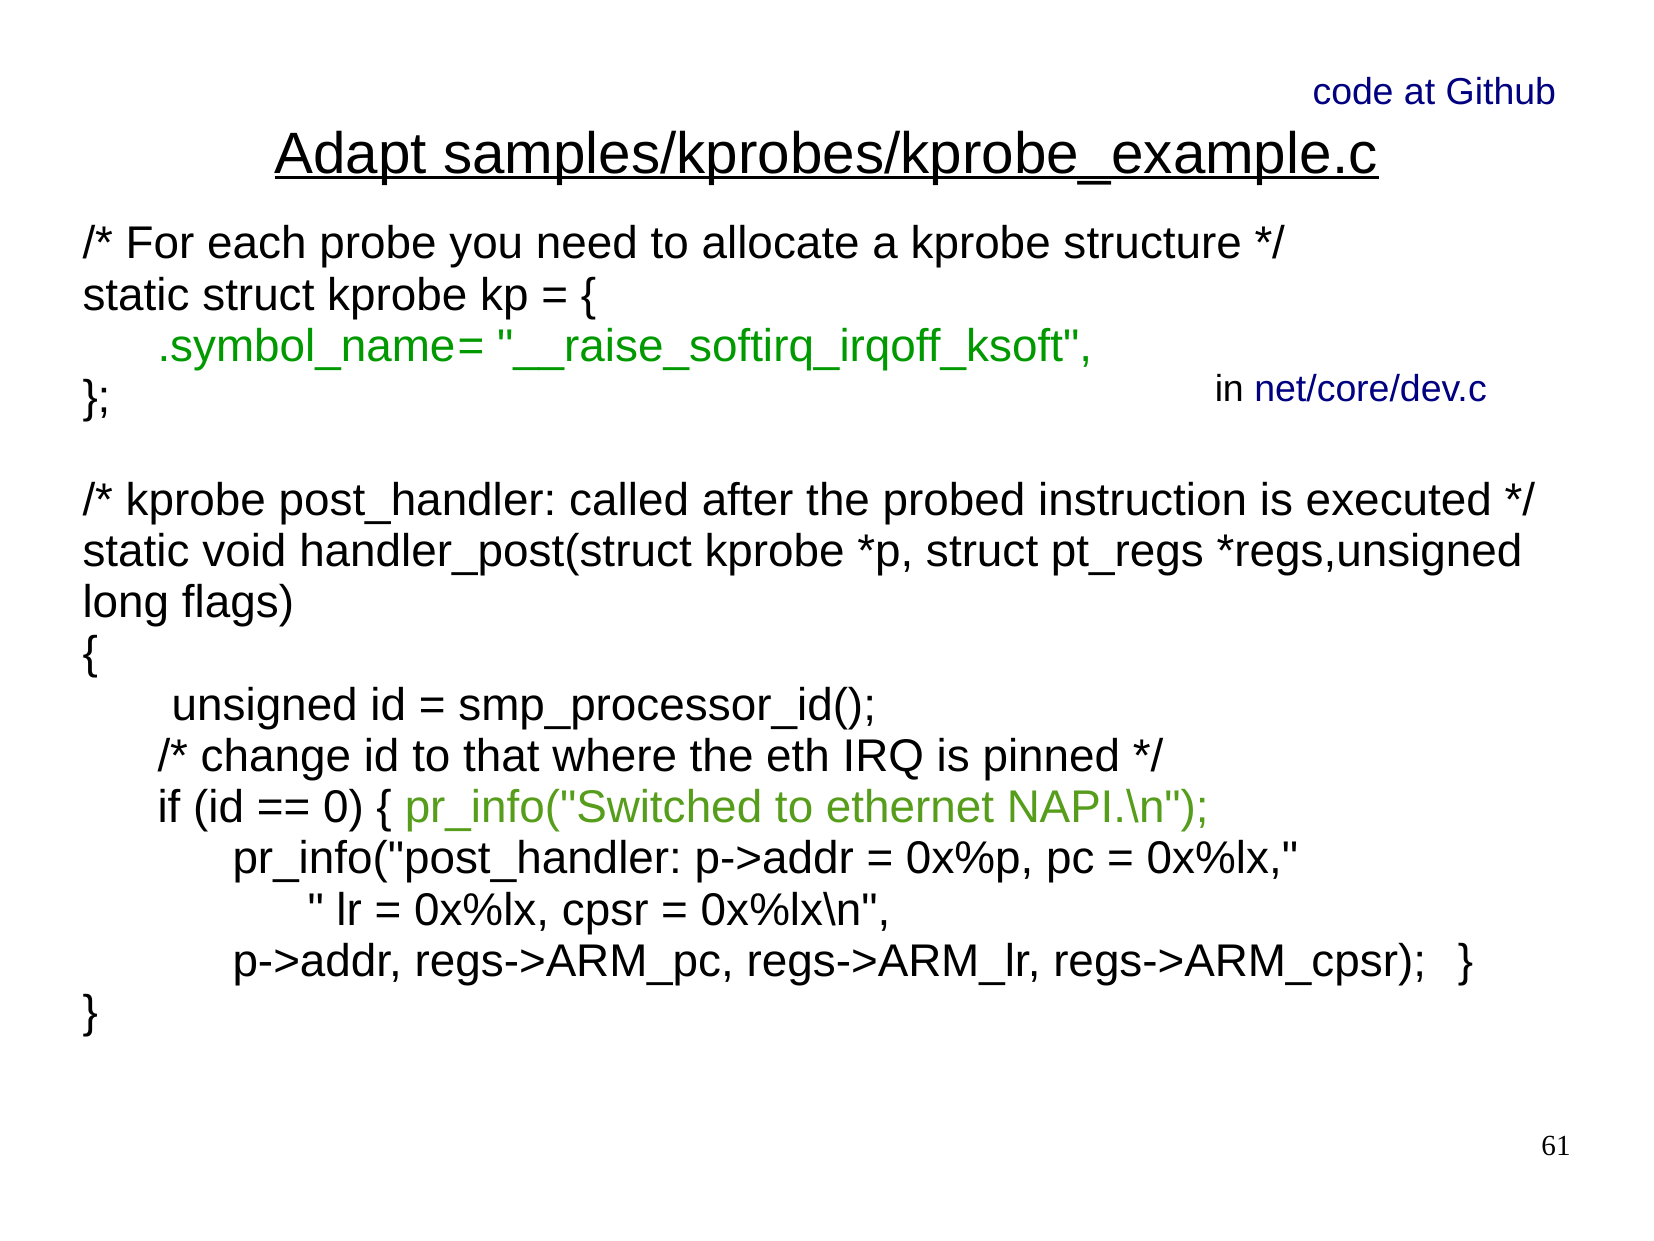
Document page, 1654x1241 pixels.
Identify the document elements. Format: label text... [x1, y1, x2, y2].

text_box in net/core/dev.c [1200, 360, 1516, 417]
title Adapt samples/kprobes/kprobe_example.c [82, 49, 1571, 210]
text_box code at Github [1297, 63, 1571, 121]
text_box /* For each probe you need to allocate a kprobe structure */ static struct kprobe kp = { .symbol_name = "__raise_softirq_irqoff_ksoft", }; /* kprobe post_handler: called after the probed instruction is executed */ static void handler_post(struct kprobe *p, struct pt_regs *regs,unsigned long flags) { unsigned id = smp_processor_id(); /* change id to that where the eth IRQ is pinned */ if (id == 0) { pr_info("Switched to ethernet NAPI.\n"); pr_info("post_handler: p->addr = 0x%p, pc = 0x%lx," " lr = 0x%lx, cpsr = 0x%lx\n", p->addr, regs->ARM_pc, regs->ARM_lr, regs->ARM_cpsr); } } [67, 210, 1576, 1065]
